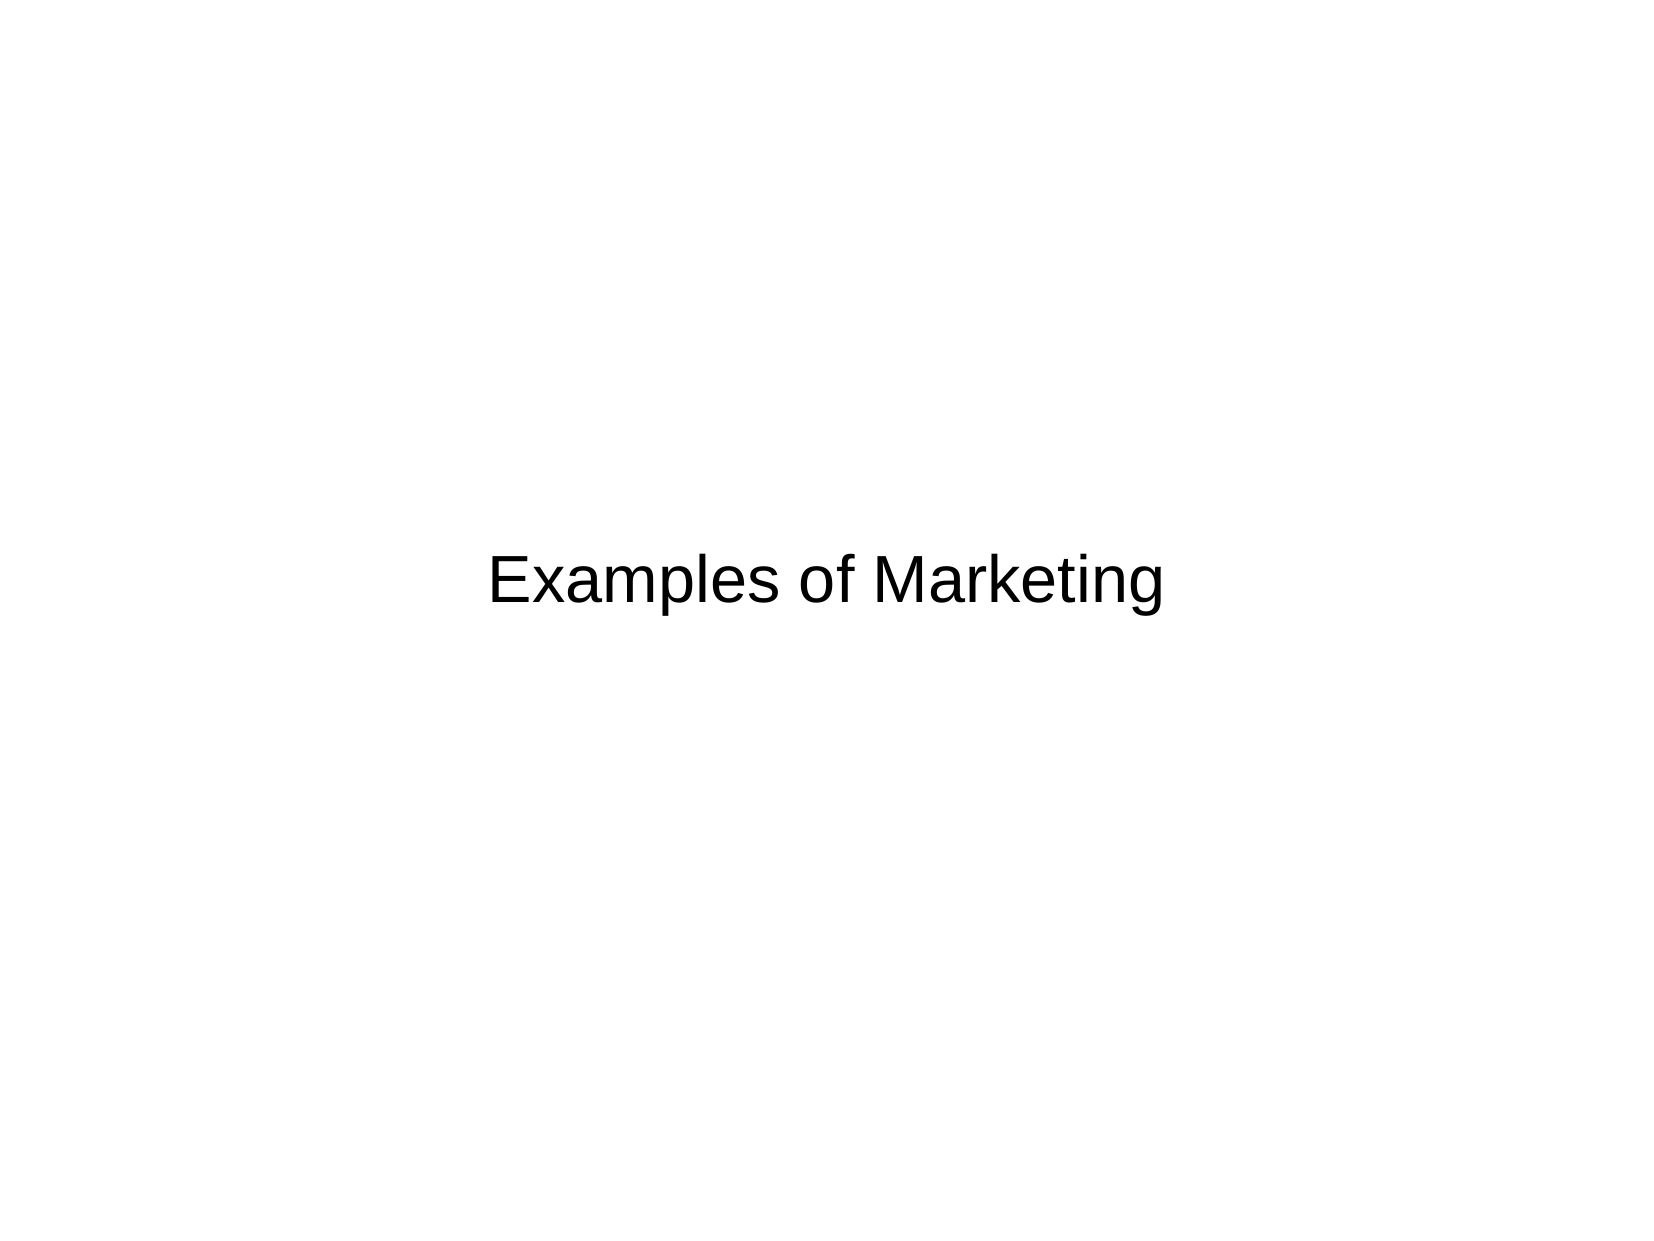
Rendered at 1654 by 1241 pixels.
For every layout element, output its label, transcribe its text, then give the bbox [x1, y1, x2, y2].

subtitle Examples of Marketing [82, 56, 1571, 1102]
